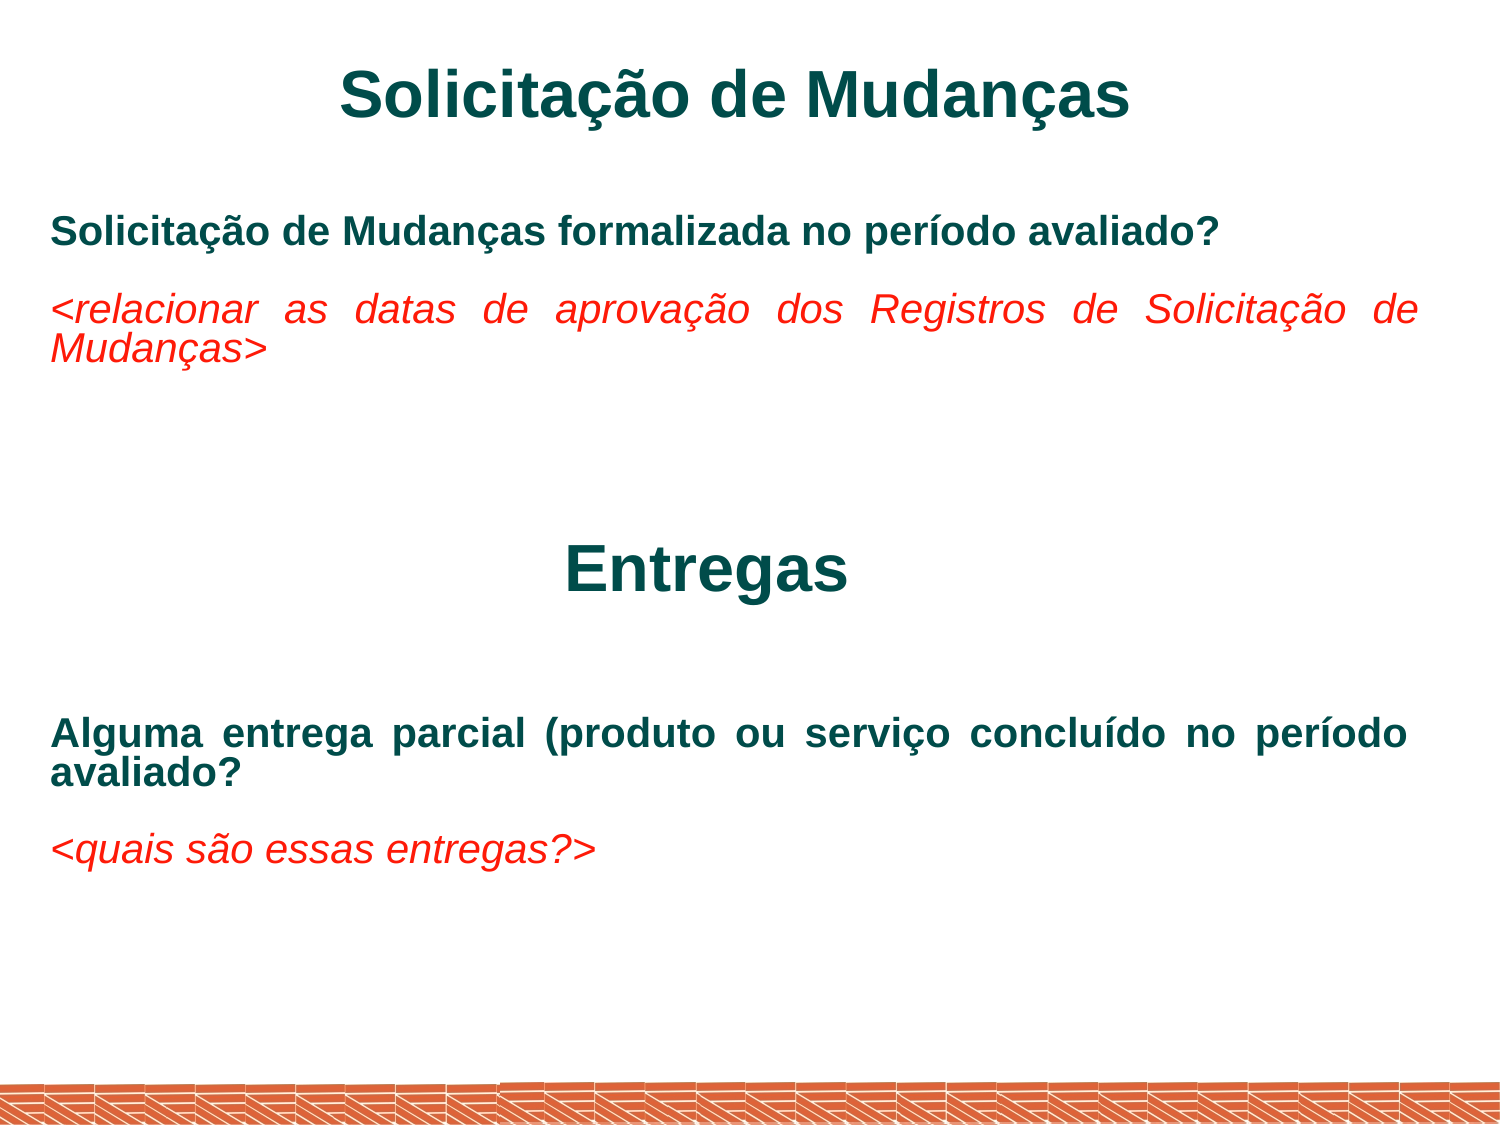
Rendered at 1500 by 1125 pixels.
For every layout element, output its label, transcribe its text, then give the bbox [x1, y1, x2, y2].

text_box Alguma entrega parcial (produto ou serviço concluído no período avaliado? <quais são essas entregas?> [35, 708, 1424, 880]
text_box Solicitação de Mudanças formalizada no período avaliado? <relacionar as datas de aprovação dos Registros de Solicitação de Mudanças> [35, 206, 1435, 378]
text_box Entregas [549, 524, 889, 661]
chart [0, 1082, 1500, 1125]
text_box Solicitação de Mudanças [324, 50, 1147, 140]
